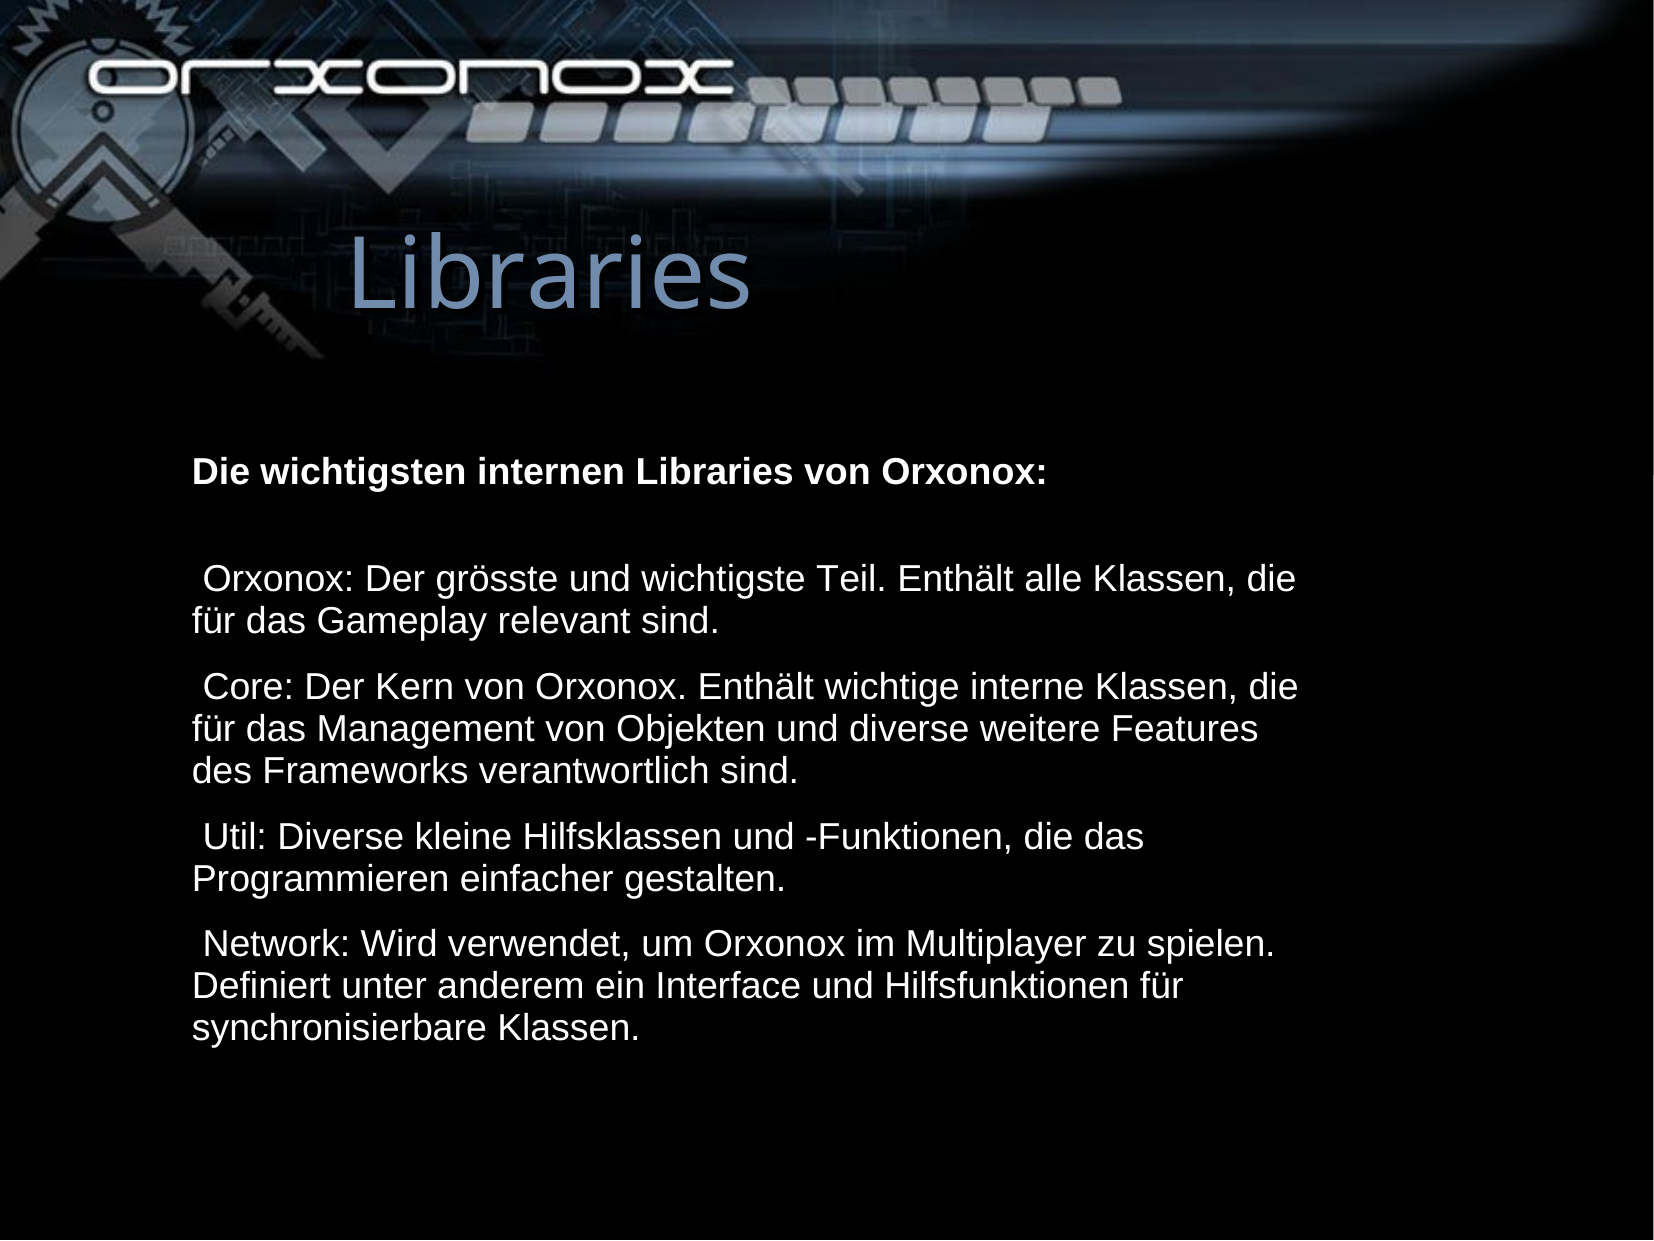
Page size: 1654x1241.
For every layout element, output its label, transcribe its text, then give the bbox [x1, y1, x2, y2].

text_box Die wichtigsten internen Libraries von Orxonox: Orxonox: Der grösste und wichtigste Teil. Enthält alle Klassen, die für das Gameplay relevant sind. Core: Der Kern von Orxonox. Enthält wichtige interne Klassen, die für das Management von Objekten und diverse weitere Features des Frameworks verantwortlich sind. Util: Diverse kleine Hilfsklassen und -Funktionen, die das Programmieren einfacher gestalten. Network: Wird verwendet, um Orxonox im Multiplayer zu spielen. Definiert unter anderem ein Interface und Hilfsfunktionen für synchronisierbare Klassen. [177, 442, 1329, 1118]
picture [0, 0, 1654, 475]
text_box Libraries [330, 194, 1306, 344]
